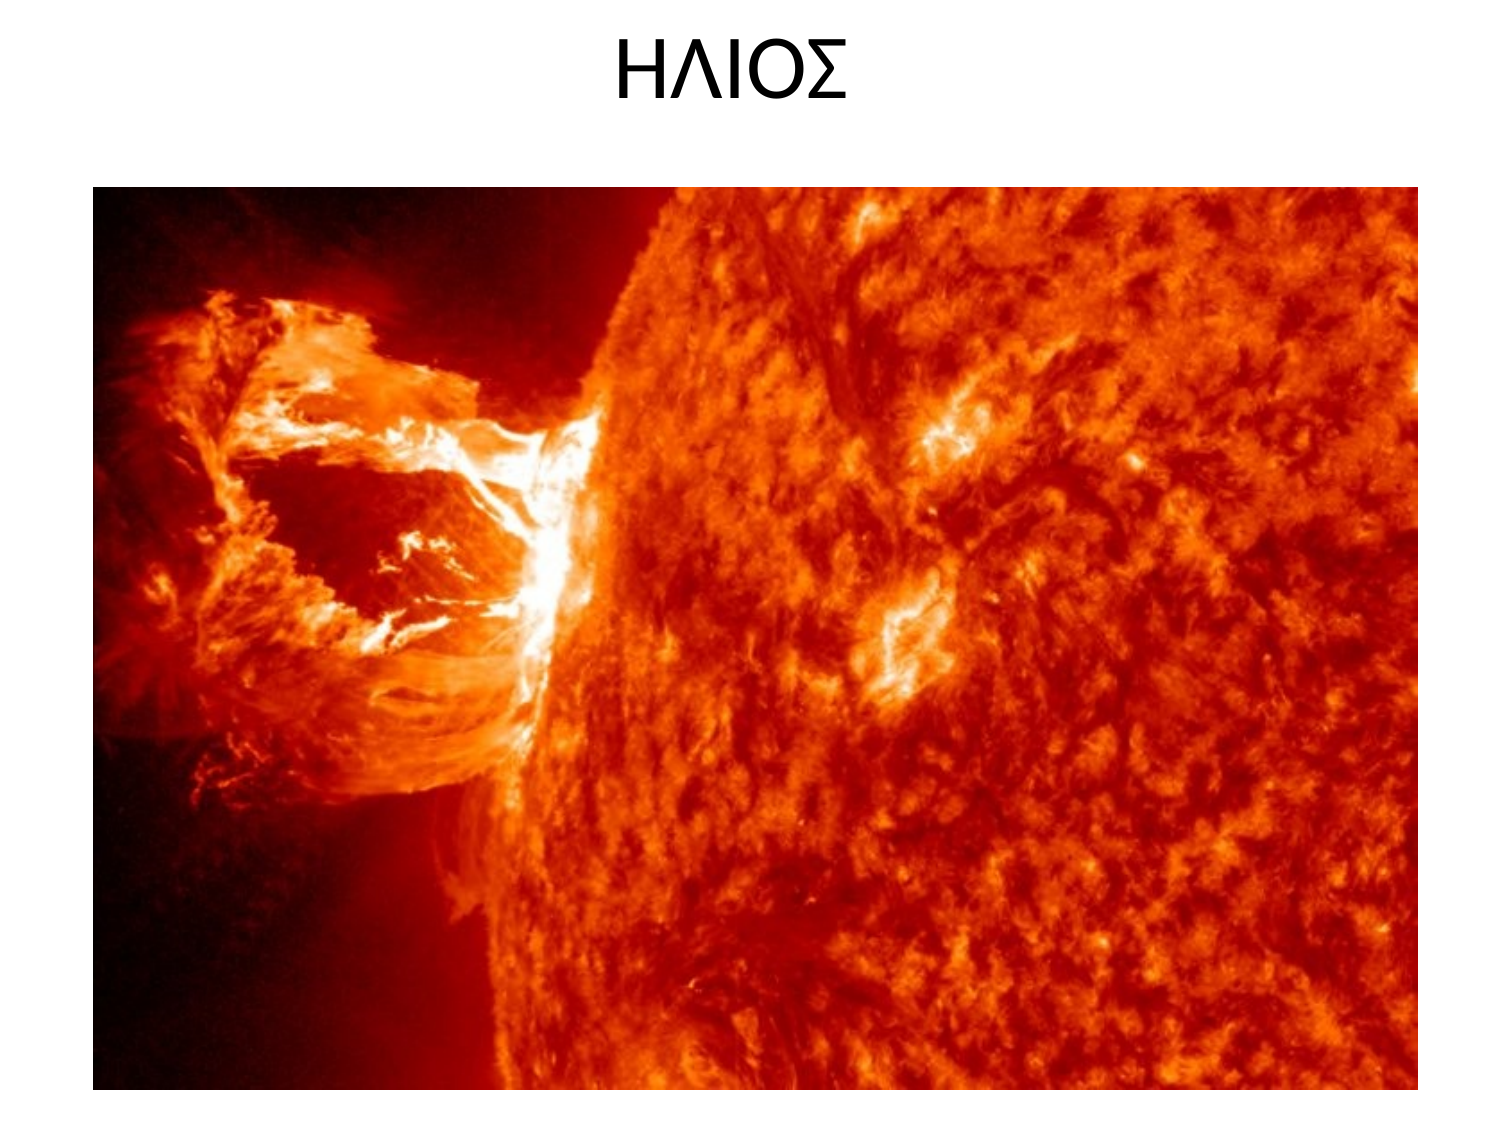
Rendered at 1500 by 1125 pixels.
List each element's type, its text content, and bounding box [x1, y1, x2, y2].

title ΉΛΙΟΣ [93, 0, 1369, 187]
picture [93, 187, 1418, 1090]
